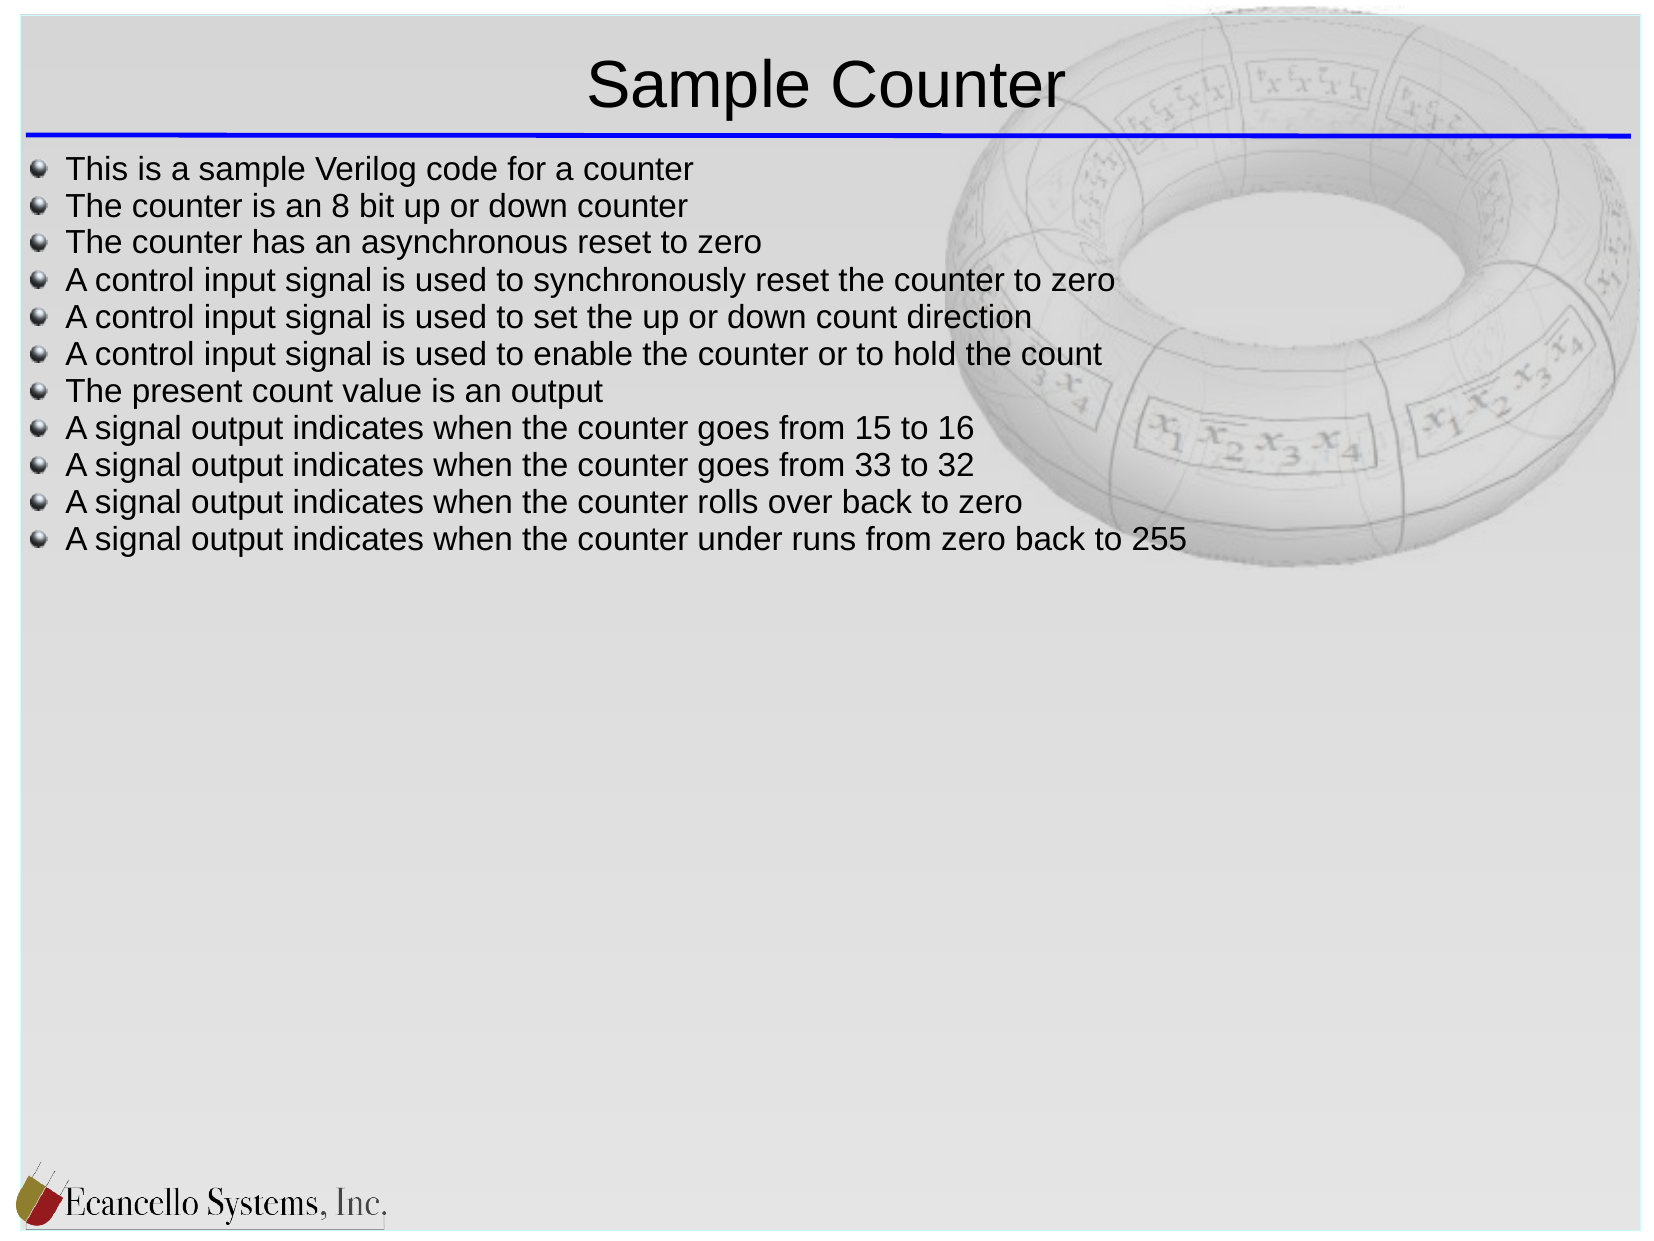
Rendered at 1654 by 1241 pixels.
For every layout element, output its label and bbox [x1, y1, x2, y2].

picture [945, 5, 1641, 14]
picture [15, 1161, 389, 1230]
